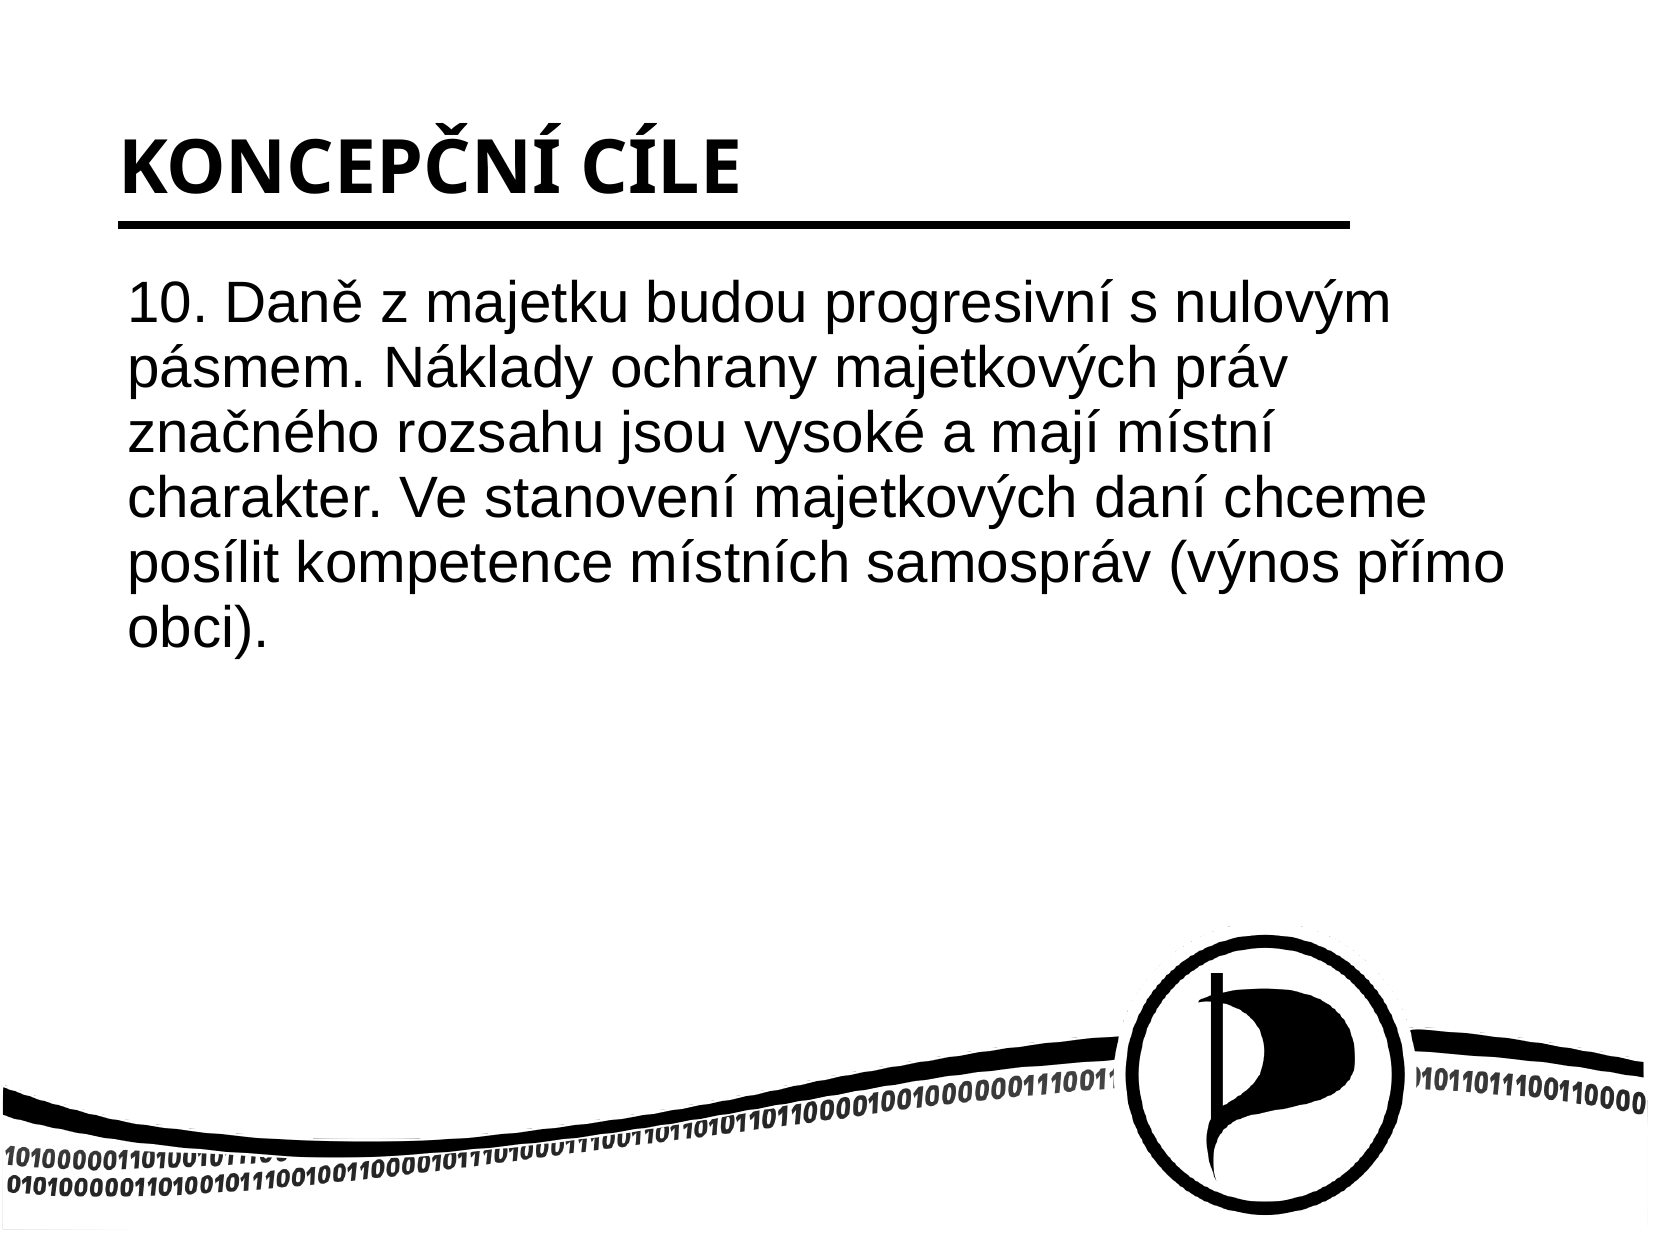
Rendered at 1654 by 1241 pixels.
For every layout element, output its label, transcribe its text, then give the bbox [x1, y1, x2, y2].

title KONCEPČNÍ CÍLE [118, 22, 1576, 216]
text_box 10. Daně z majetku budou progresivní s nulovým pásmem. Náklady ochrany majetkových práv značného rozsahu jsou vysoké a mají místní charakter. Ve stanovení majetkových daní chceme posílit kompetence místních samospráv (výnos přímo obci). [112, 262, 1544, 668]
picture [0, 922, 1648, 1230]
